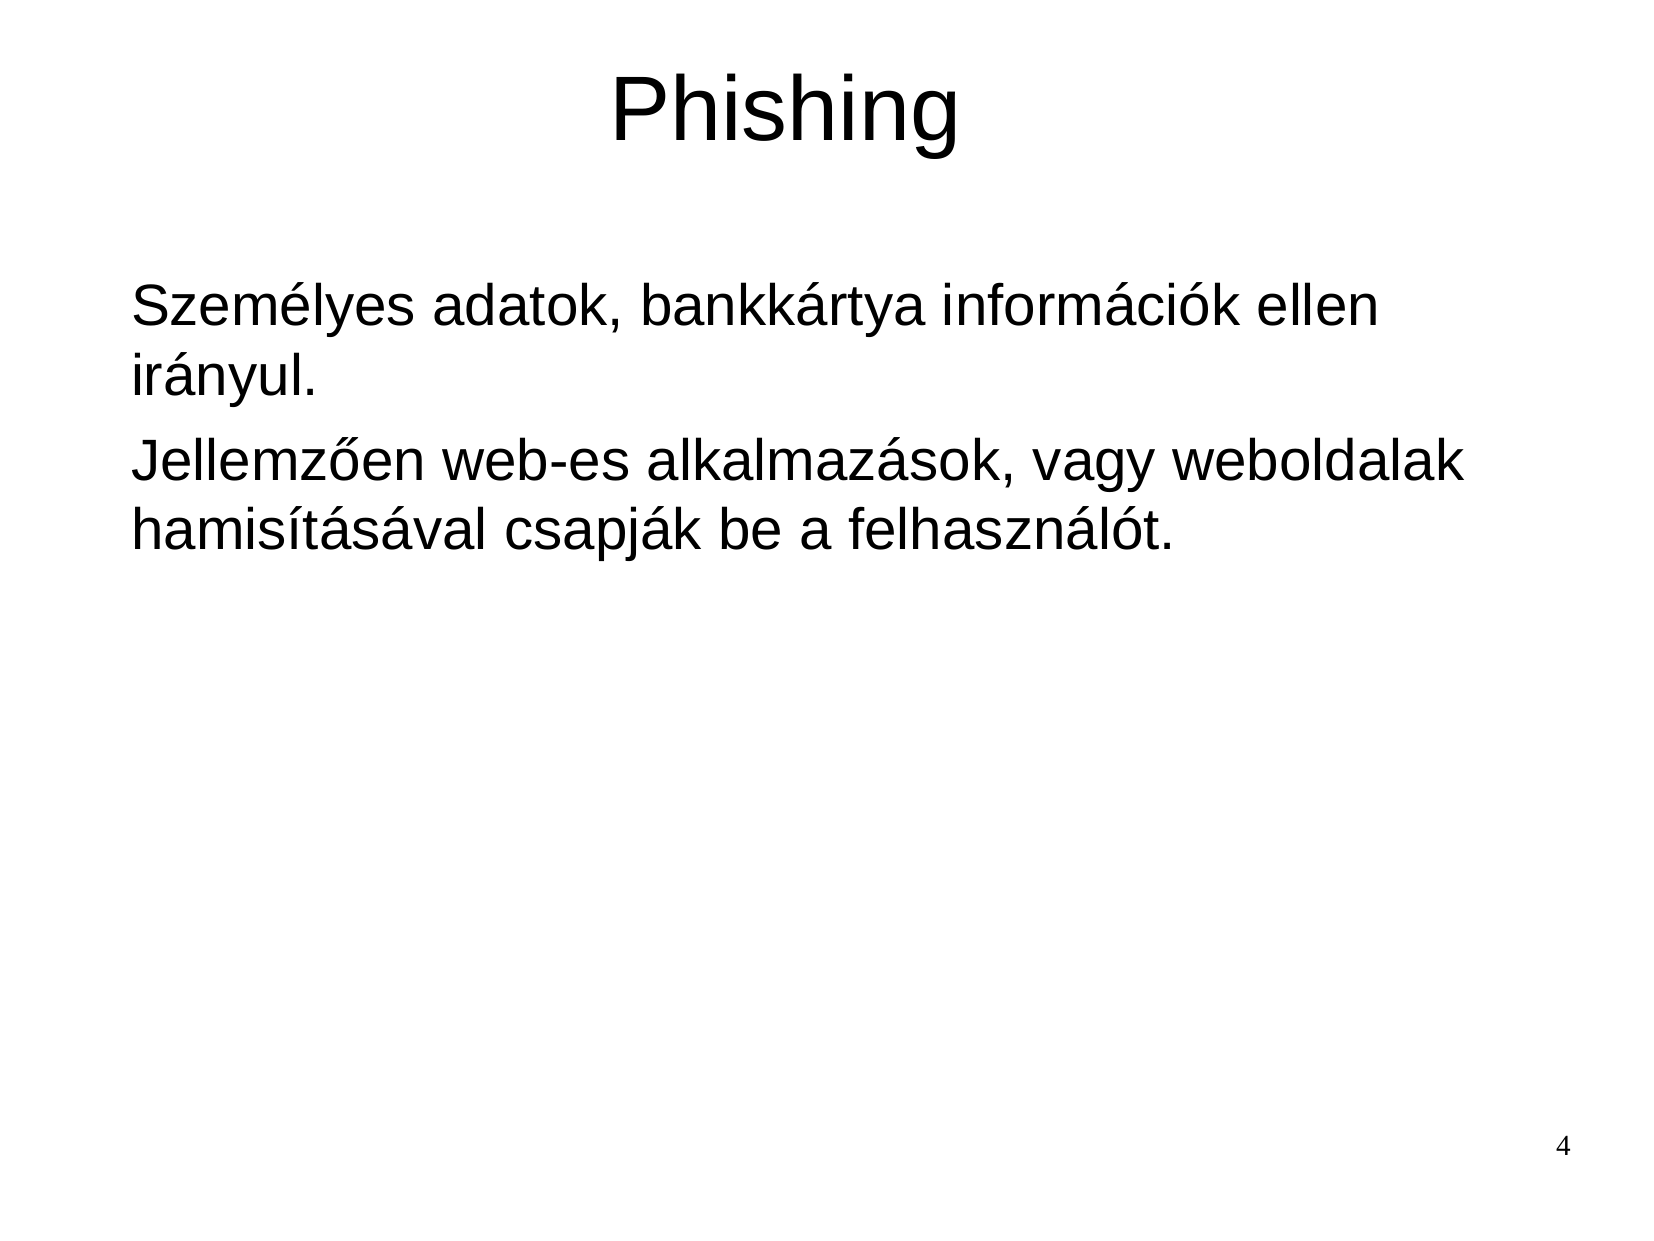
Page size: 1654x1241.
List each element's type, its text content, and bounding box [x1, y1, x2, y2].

title Phishing [82, 0, 1489, 207]
list Személyes adatok, bankkártya információk ellen irányul. Jellemzően web-es alkalmazások, vagy weboldalak hamisításával csapják be a felhasználót. [60, 259, 1585, 1167]
